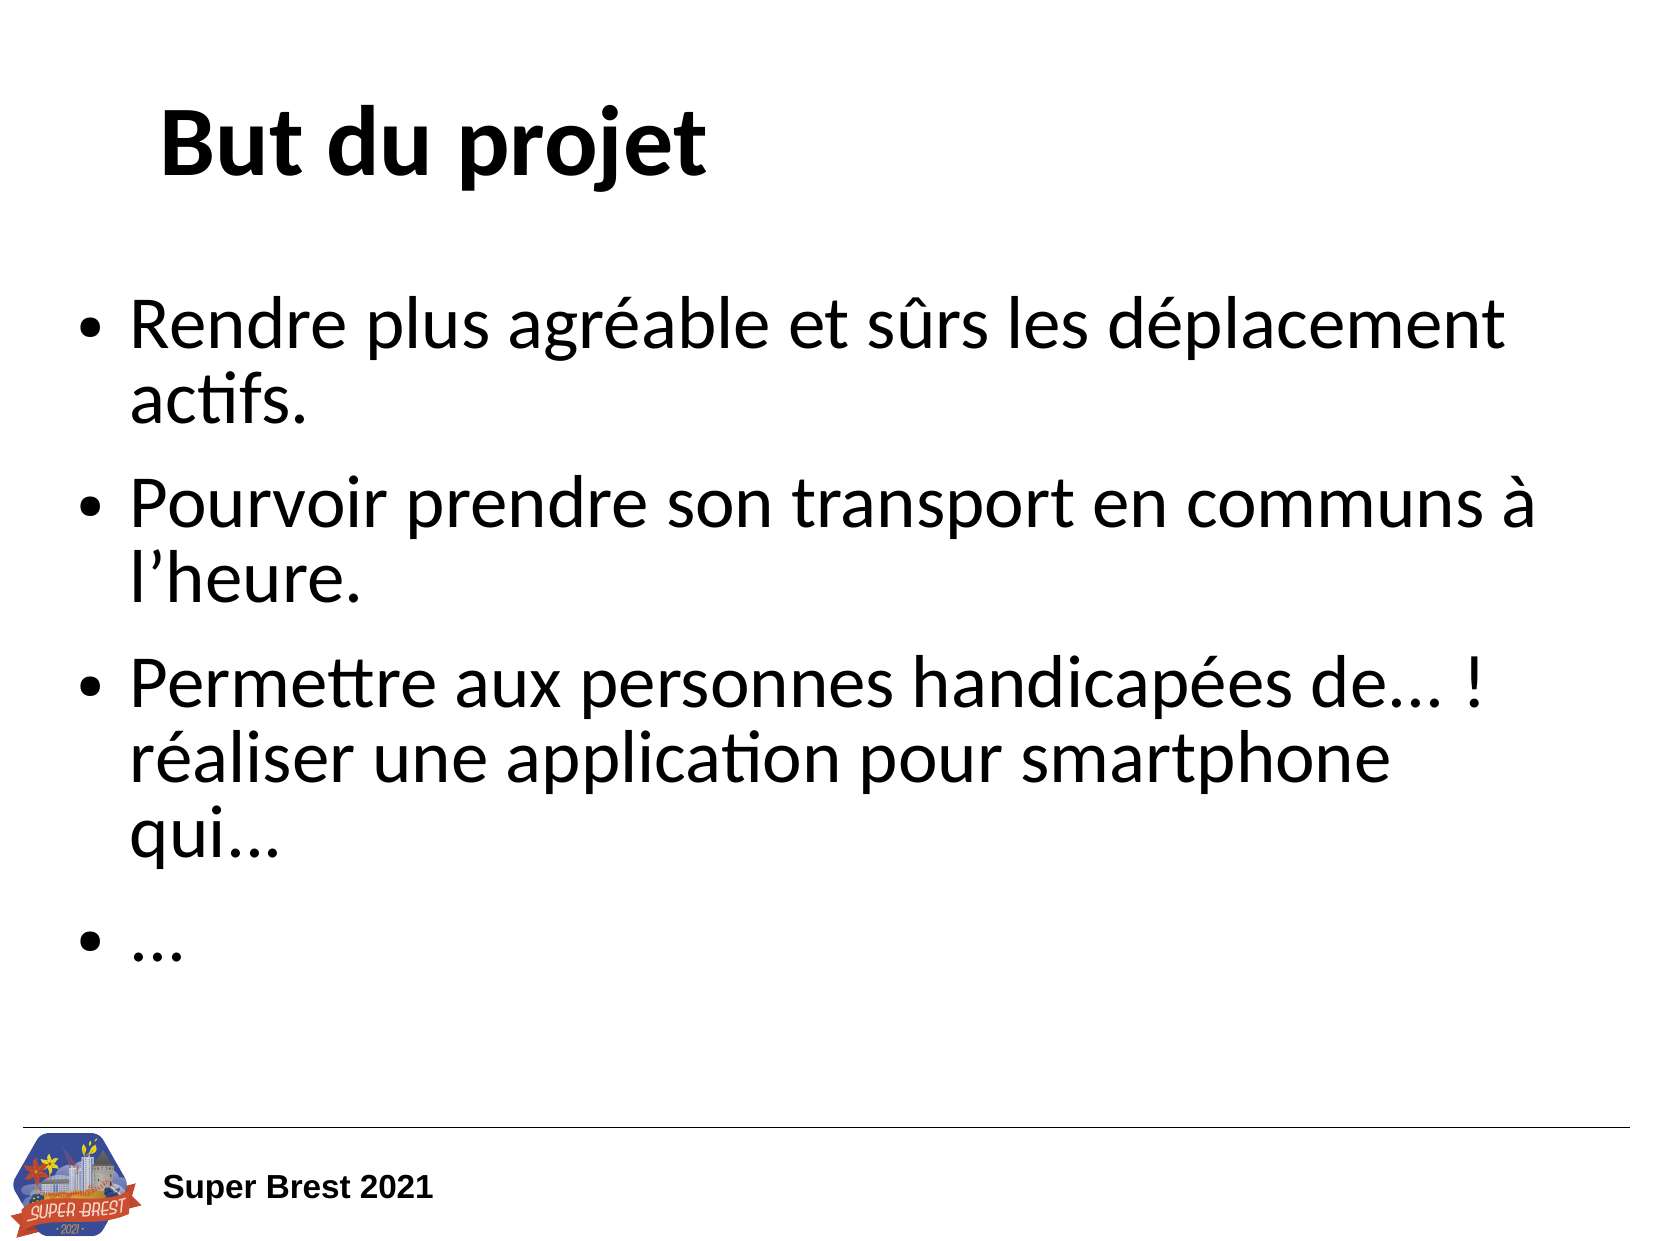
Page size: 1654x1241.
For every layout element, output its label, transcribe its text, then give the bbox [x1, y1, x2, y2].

title But du projet [11, 47, 1347, 255]
text_box Super Brest 2021 [147, 1160, 1070, 1214]
list Rendre plus agréable et sûrs les déplacement actifs. Pourvoir prendre son transport en communs à l’heure. Permettre aux personnes handicapées de... !réaliser une application pour smartphone qui... ... [59, 291, 1548, 1111]
picture [10, 1133, 142, 1238]
